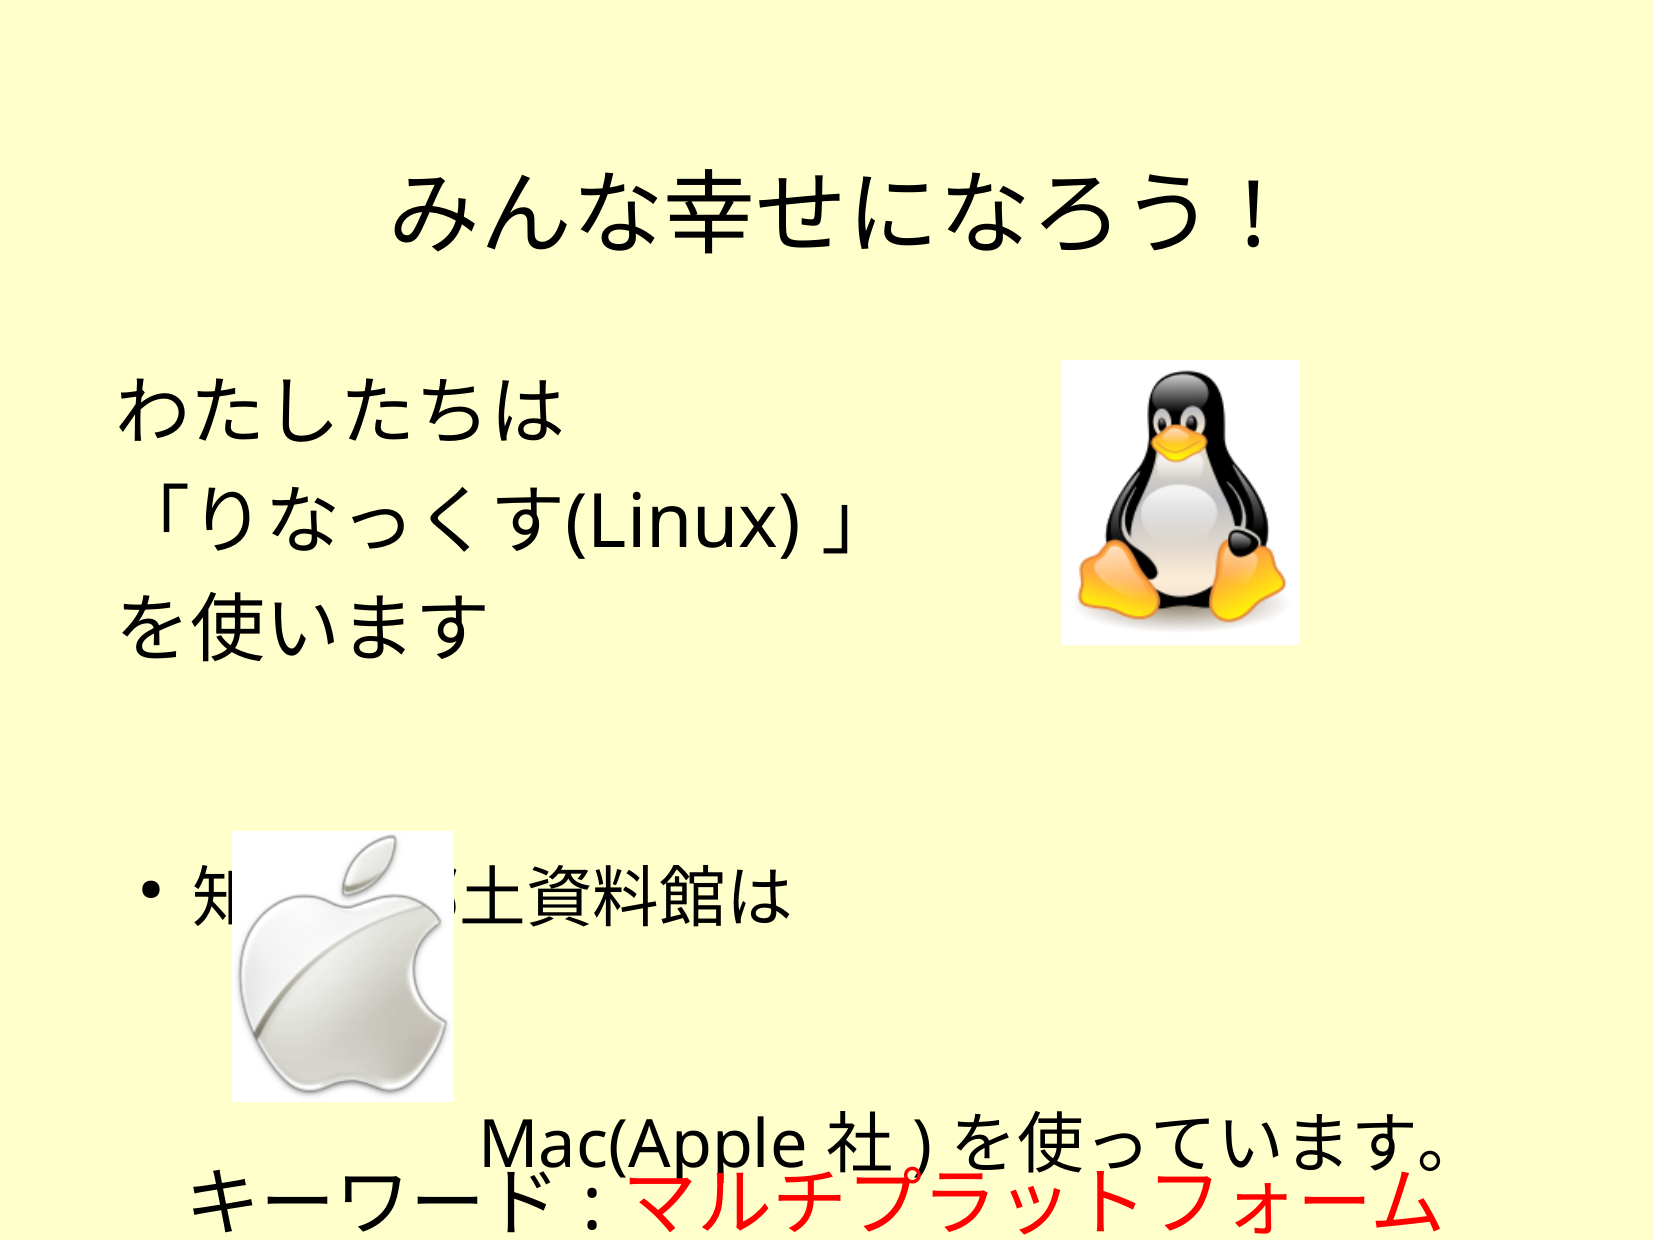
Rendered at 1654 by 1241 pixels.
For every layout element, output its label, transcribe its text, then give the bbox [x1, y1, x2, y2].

text_box わたしたちは 「りなっくす(Linux)」 を使います [100, 344, 1329, 691]
list いろいろなコンピュータで使いたい。 だけではない。 知内町郷土資料館は Mac(Apple社)を使っています。 [121, 344, 1601, 1162]
picture [1062, 360, 1300, 645]
title みんな幸せになろう! [121, 110, 1534, 303]
picture [232, 831, 454, 1102]
text_box キーワード:マルチプラットフォーム [171, 1134, 1590, 1231]
